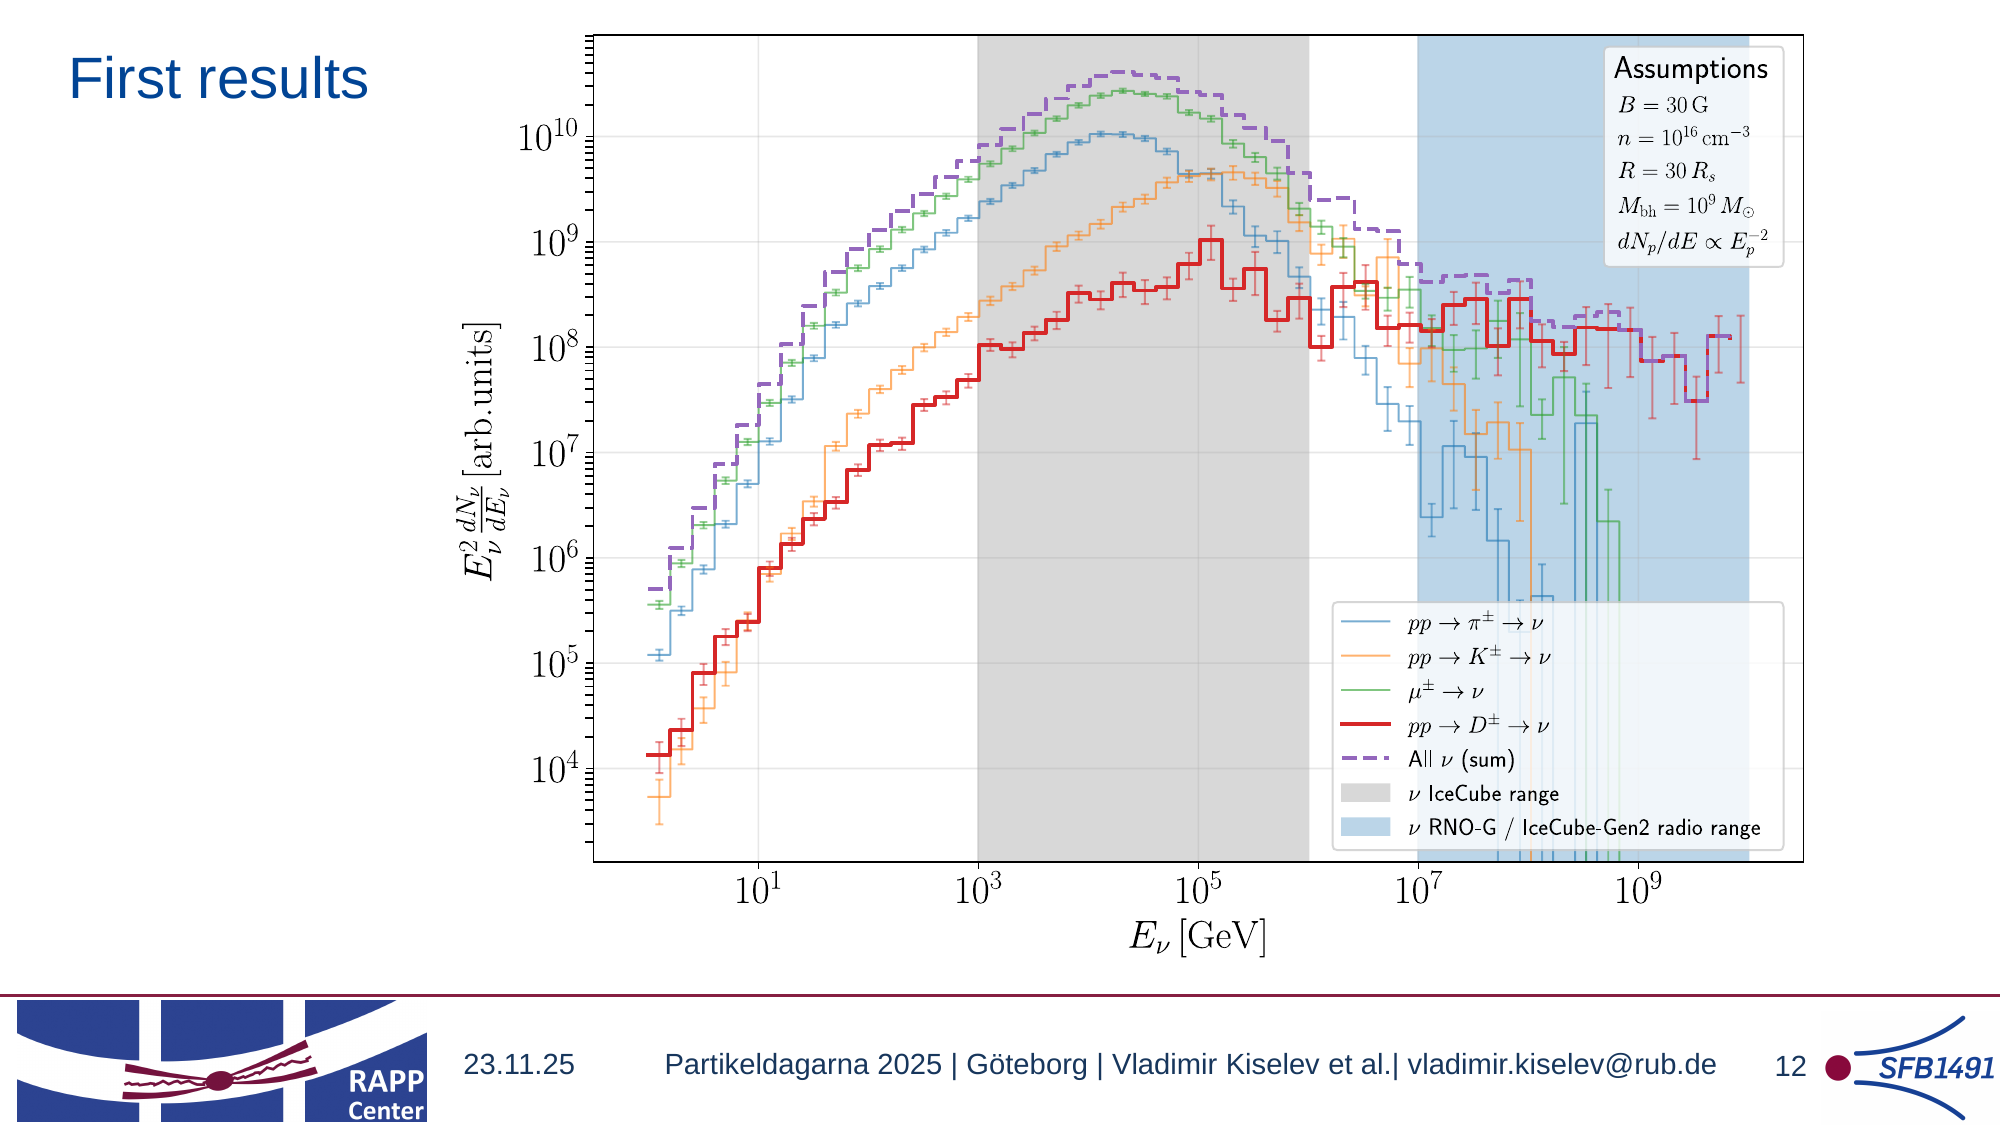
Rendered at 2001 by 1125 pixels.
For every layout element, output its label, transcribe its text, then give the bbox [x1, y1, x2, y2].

picture [1821, 1011, 2000, 1125]
picture [421, 0, 1839, 993]
picture [17, 1000, 427, 1122]
title First results [53, 0, 421, 160]
